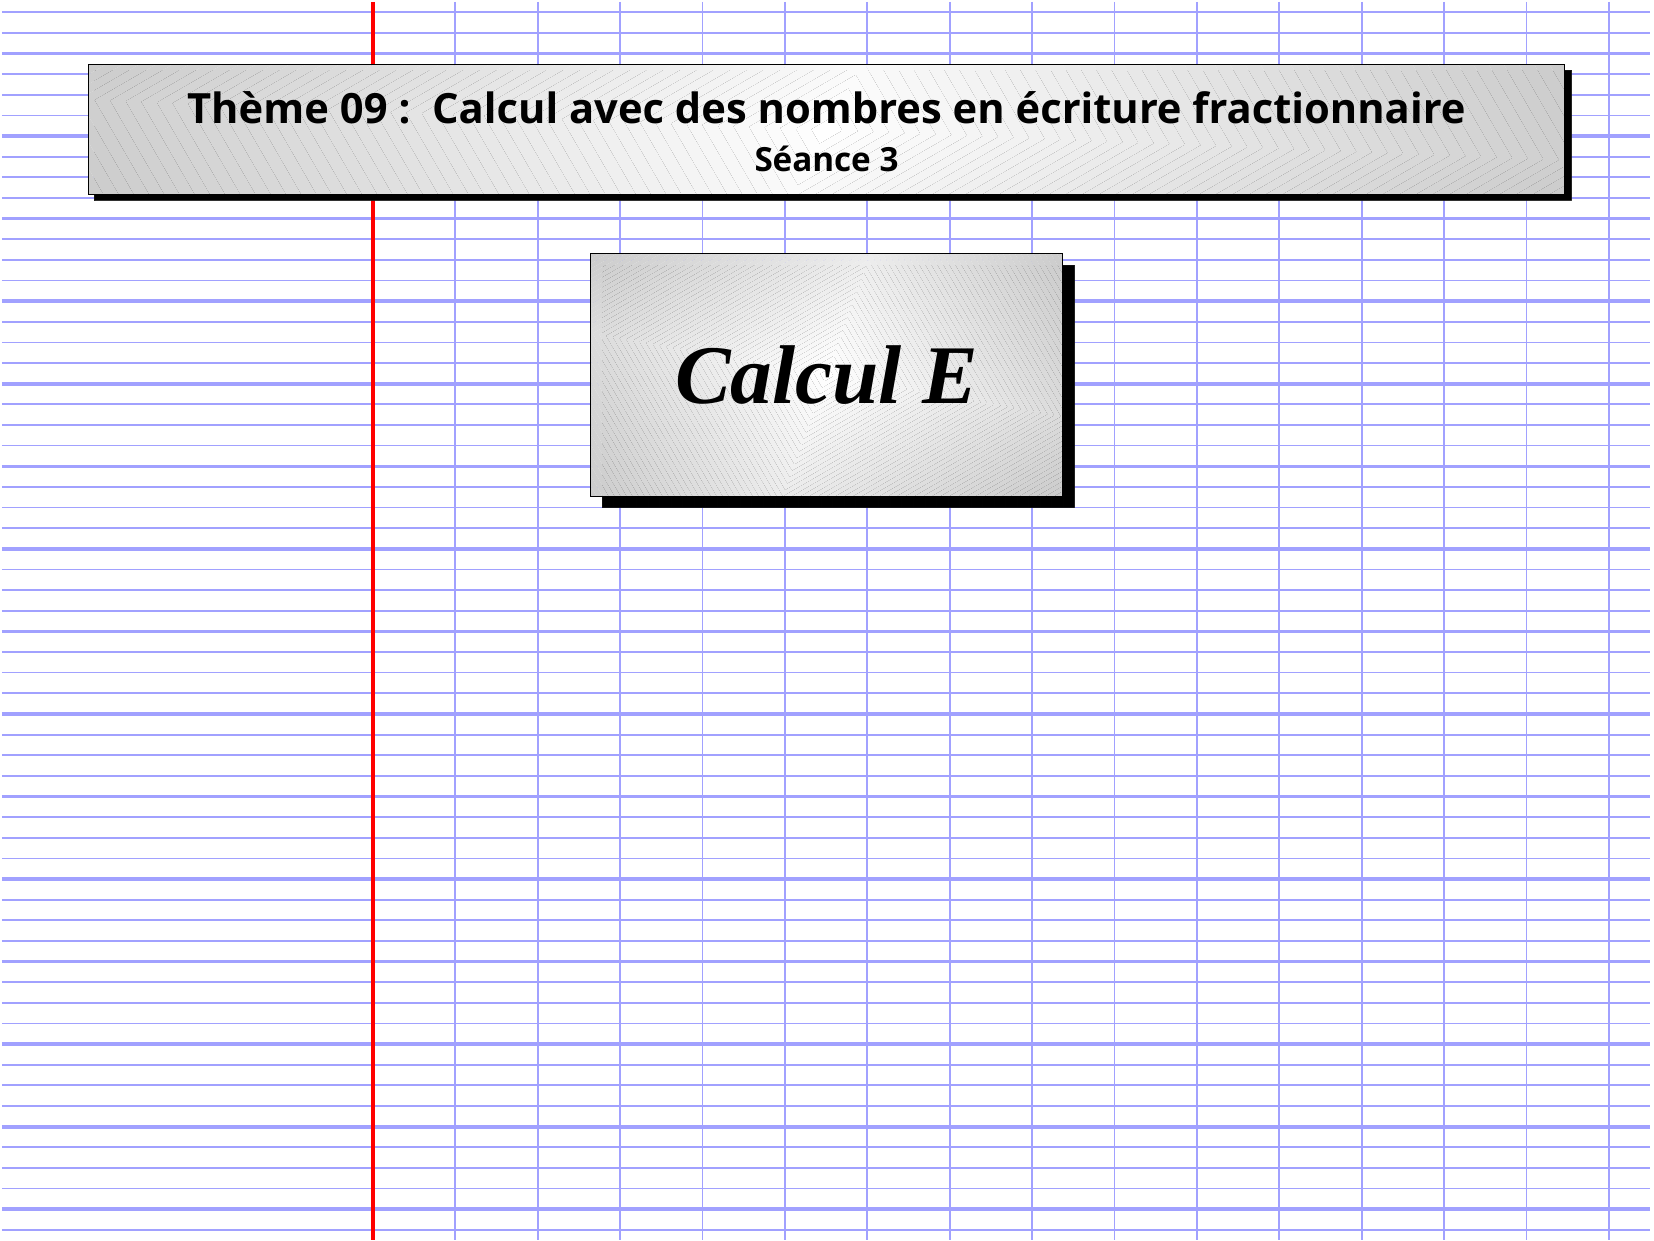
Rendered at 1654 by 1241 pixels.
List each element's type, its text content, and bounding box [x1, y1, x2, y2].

text_box Calcul E [590, 253, 1063, 497]
text_box Thème 09 : Calcul avec des nombres en écriture fractionnaire Séance 3 [88, 64, 1565, 195]
picture [0, 0, 1654, 1241]
